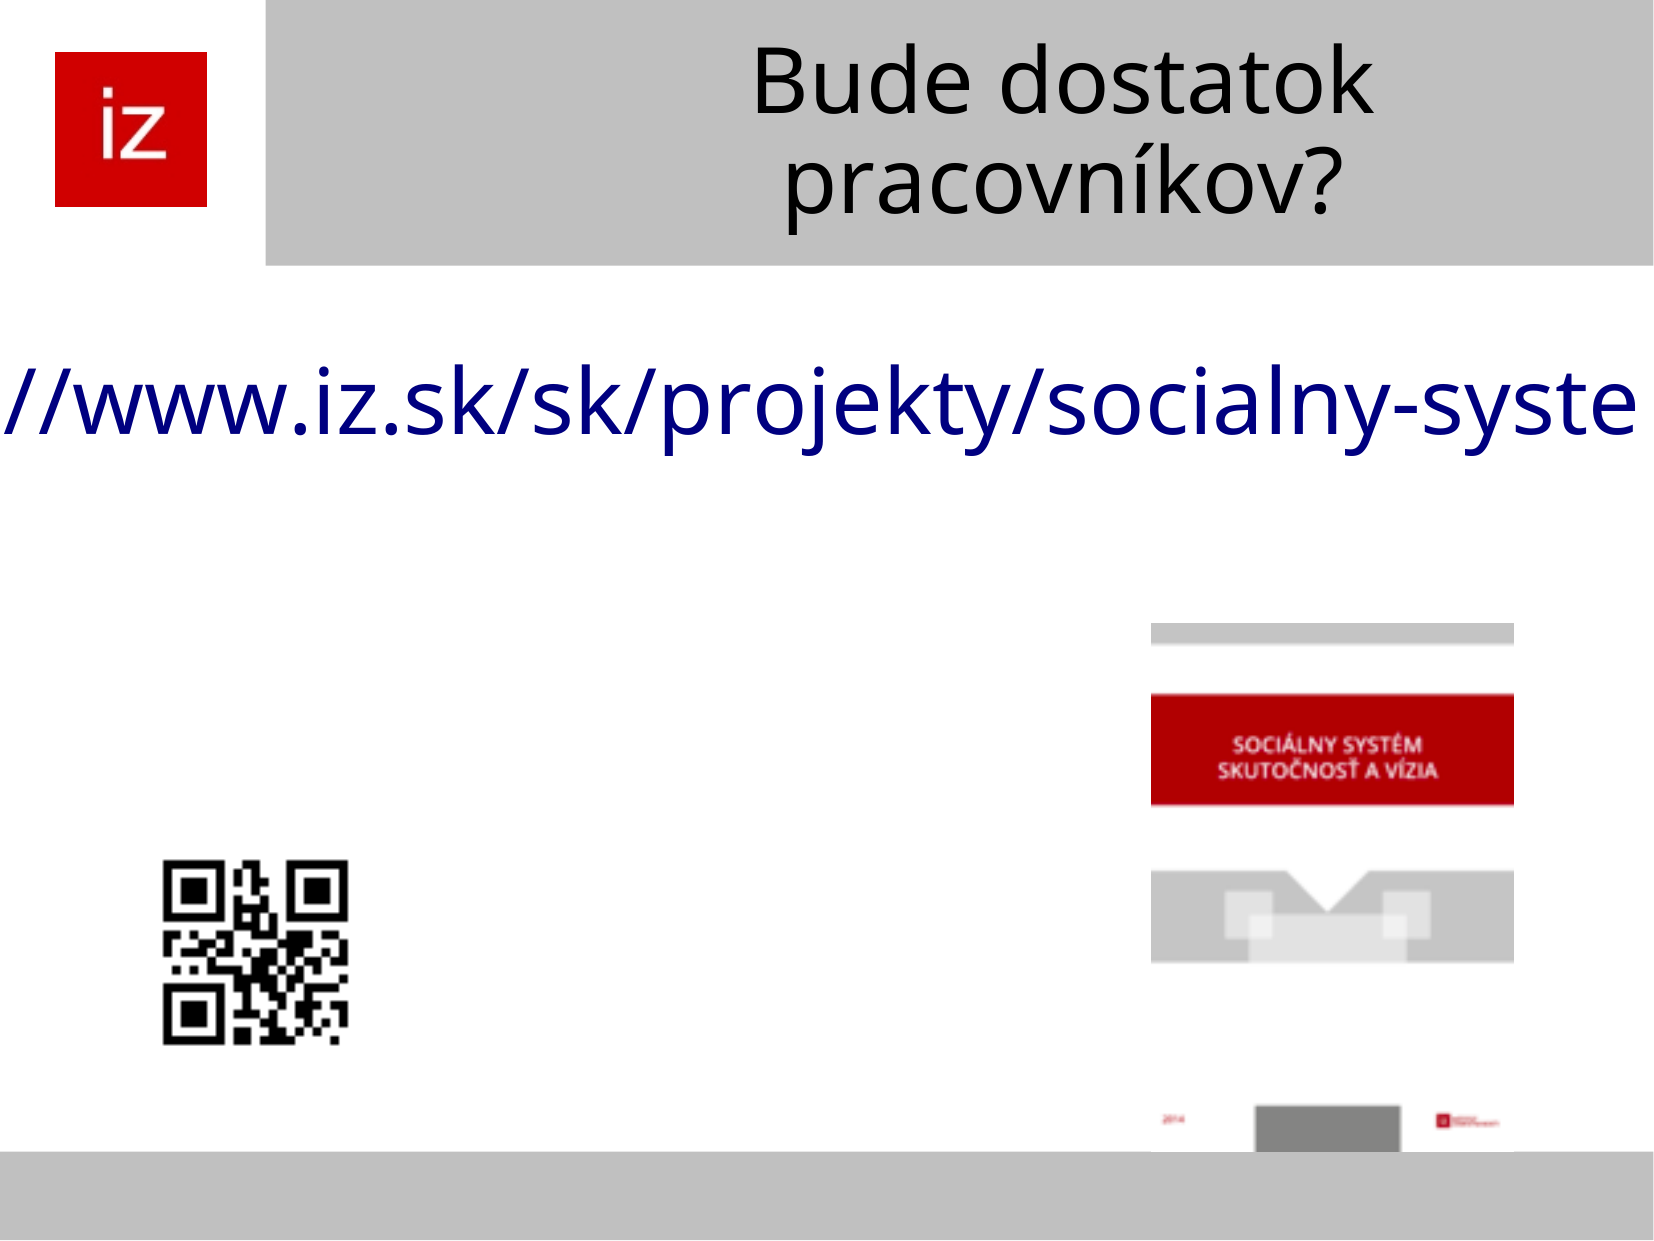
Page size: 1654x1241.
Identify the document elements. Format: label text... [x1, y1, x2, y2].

title Bude dostatok pracovníkov? [561, 29, 1565, 237]
picture [1151, 623, 1514, 1152]
picture [129, 826, 384, 1081]
list http://www.iz.sk/sk/projekty/socialny-system [0, 354, 1654, 1136]
picture [55, 52, 207, 207]
